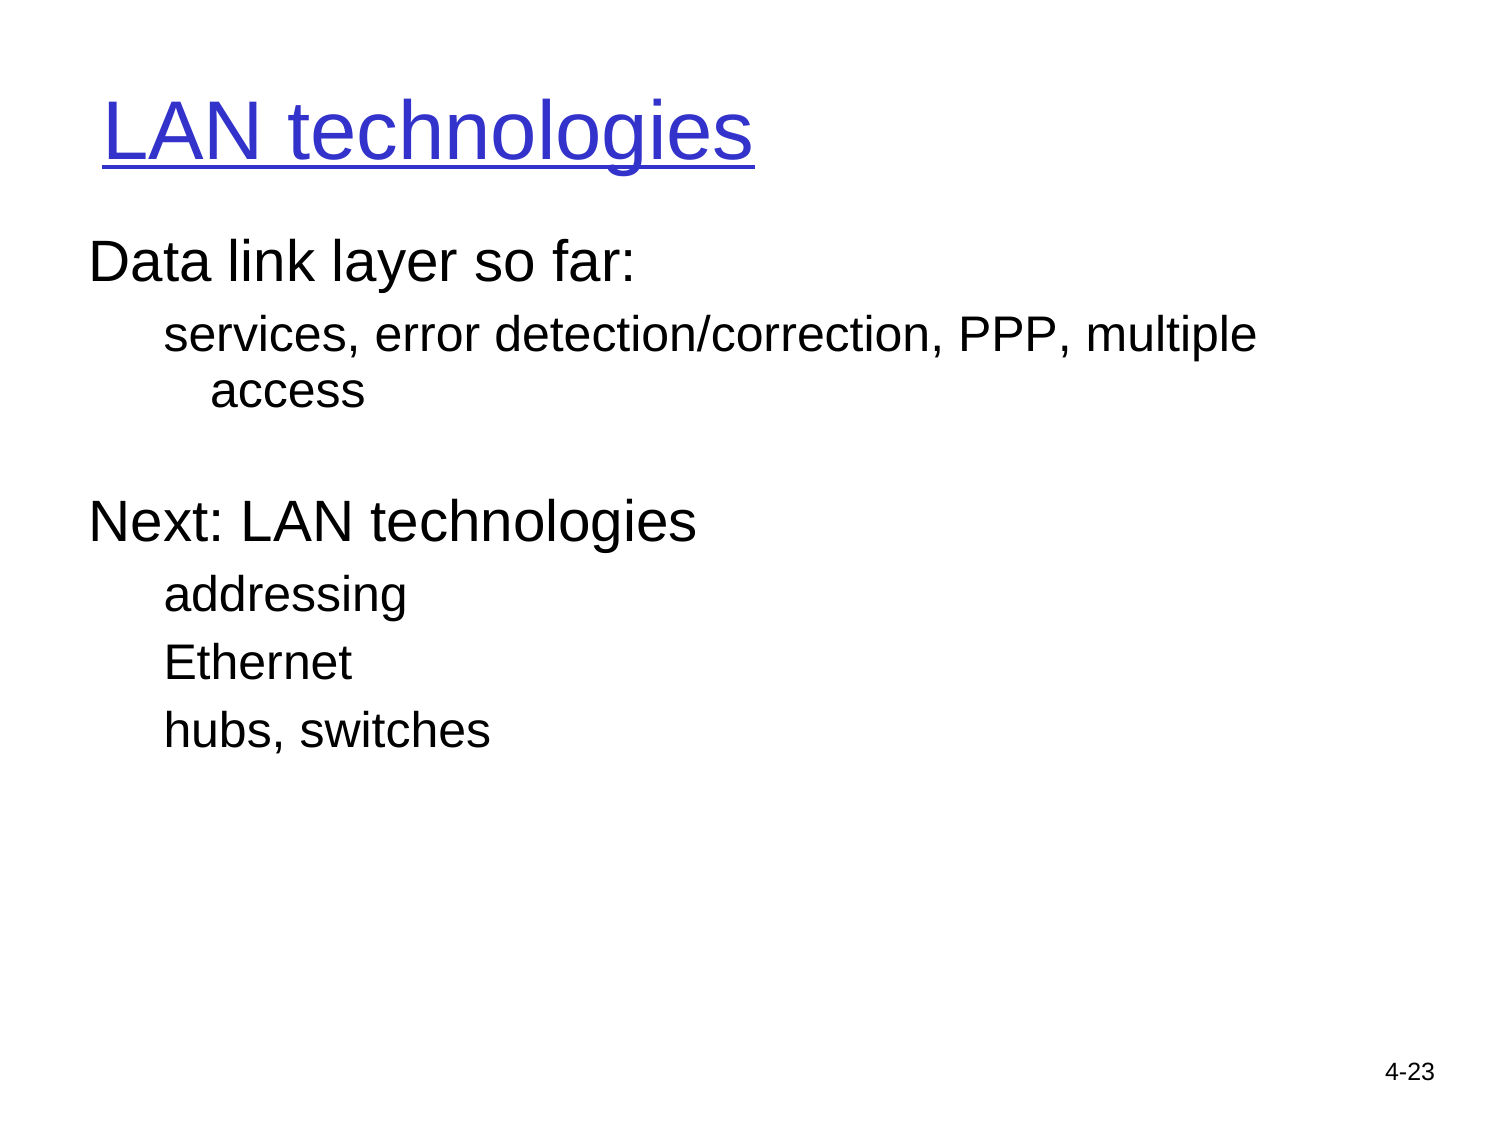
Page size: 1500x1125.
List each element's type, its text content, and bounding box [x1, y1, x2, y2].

list Data link layer so far: services, error detection/correction, PPP, multiple access Next: LAN technologies addressing Ethernet hubs, switches [73, 221, 1349, 984]
title LAN technologies [87, 37, 1363, 225]
